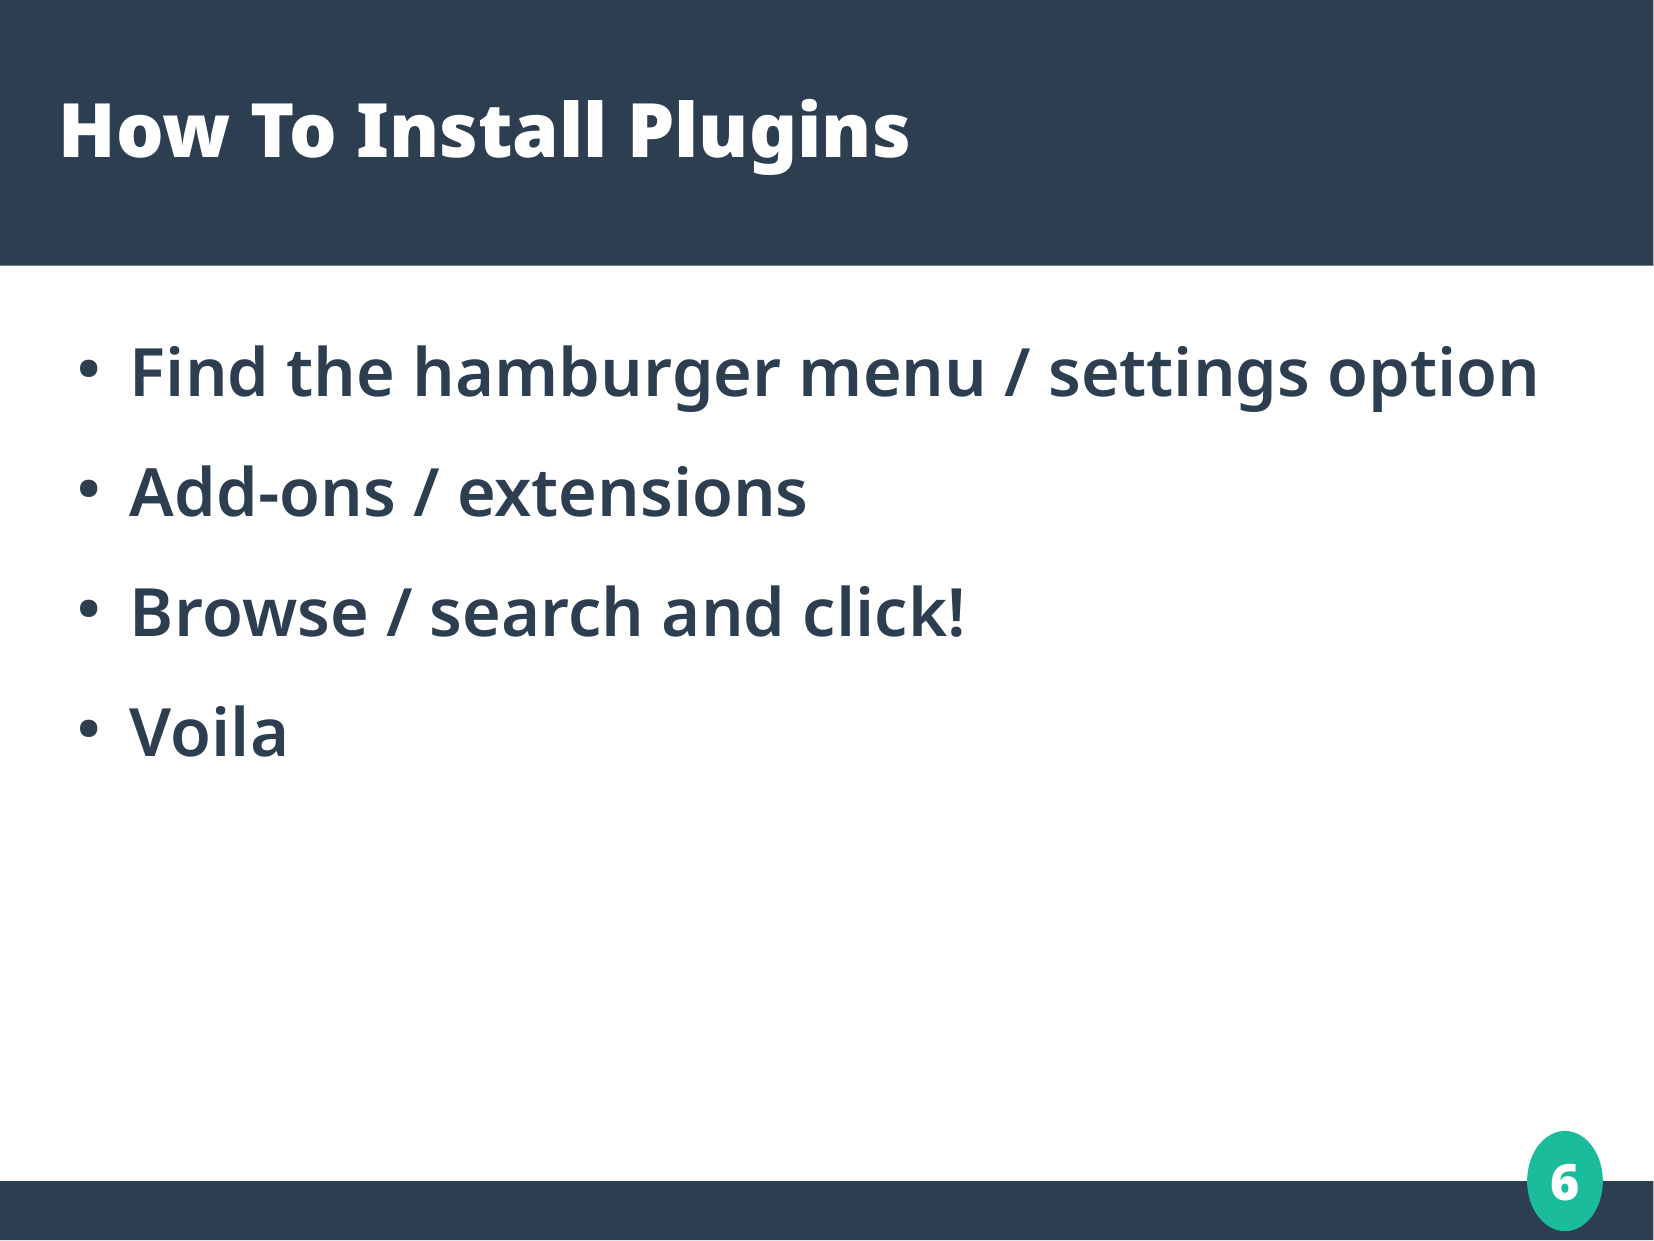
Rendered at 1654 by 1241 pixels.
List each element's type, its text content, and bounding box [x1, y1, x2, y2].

list Find the hamburger menu / settings option Add-ons / extensions Browse / search and click! Voila [59, 324, 1595, 1152]
title How To Install Plugins [59, 49, 1595, 207]
